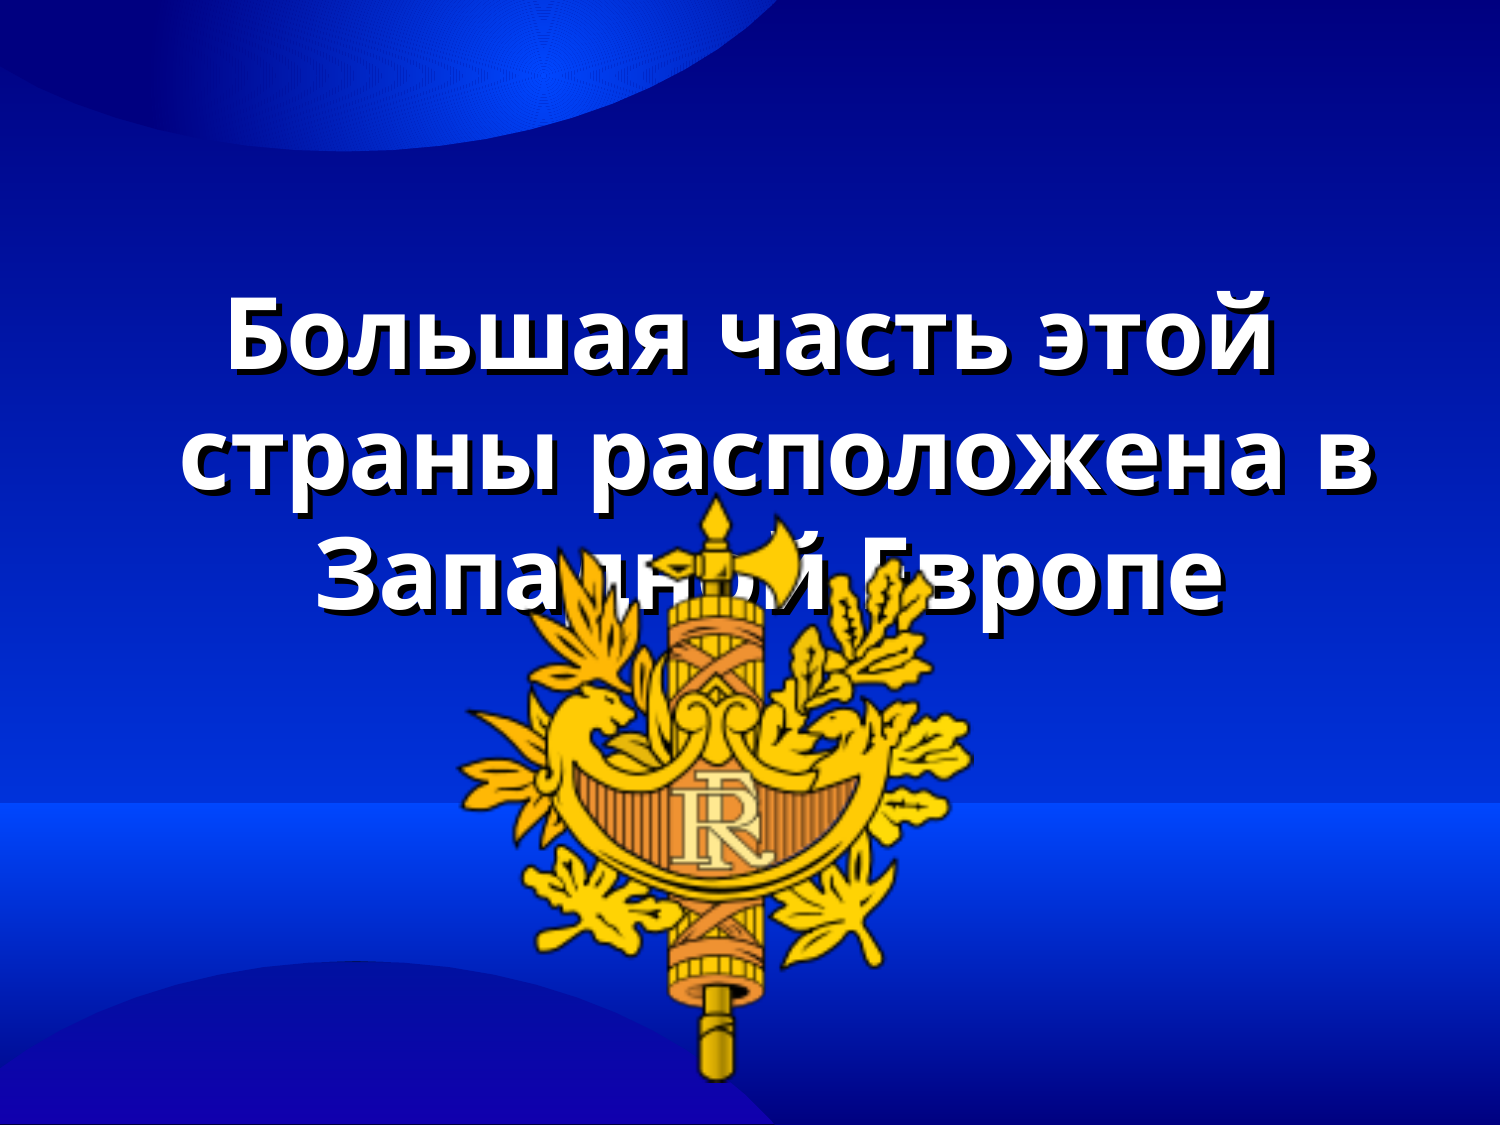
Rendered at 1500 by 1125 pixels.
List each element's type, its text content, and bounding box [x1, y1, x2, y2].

picture [454, 491, 974, 1083]
list Большая часть этой страны расположена в Западной Европе [75, 262, 1426, 1005]
